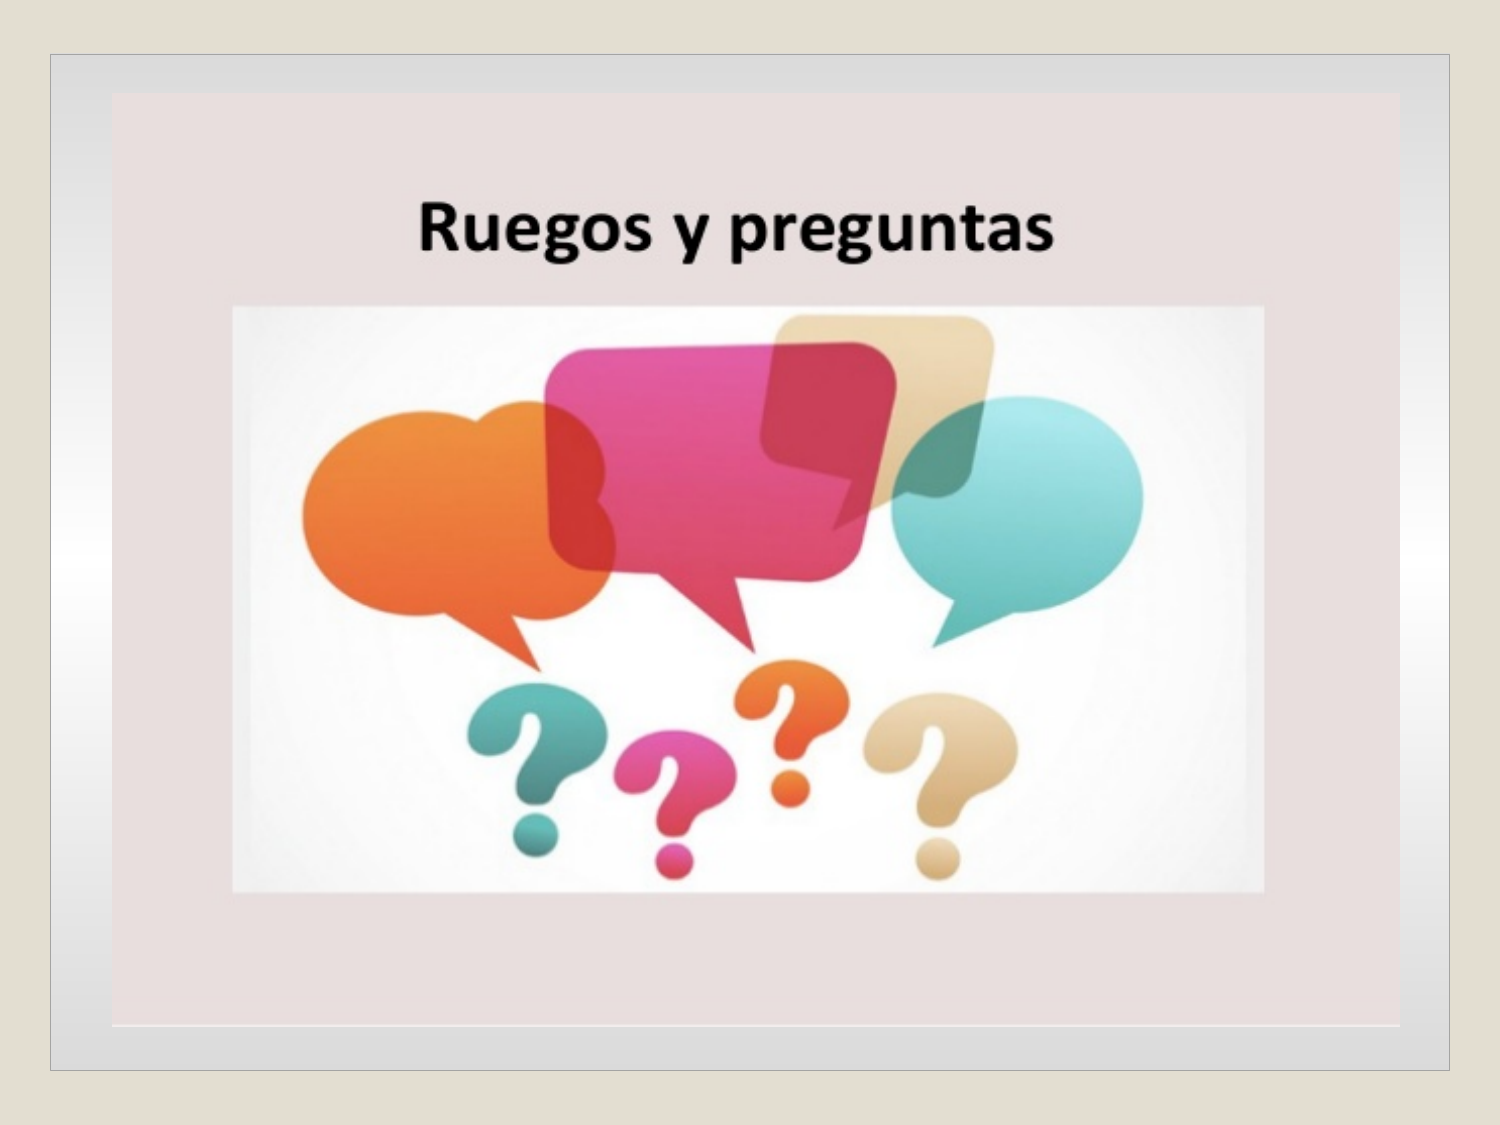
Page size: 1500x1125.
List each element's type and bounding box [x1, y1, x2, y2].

picture [112, 93, 1400, 1027]
